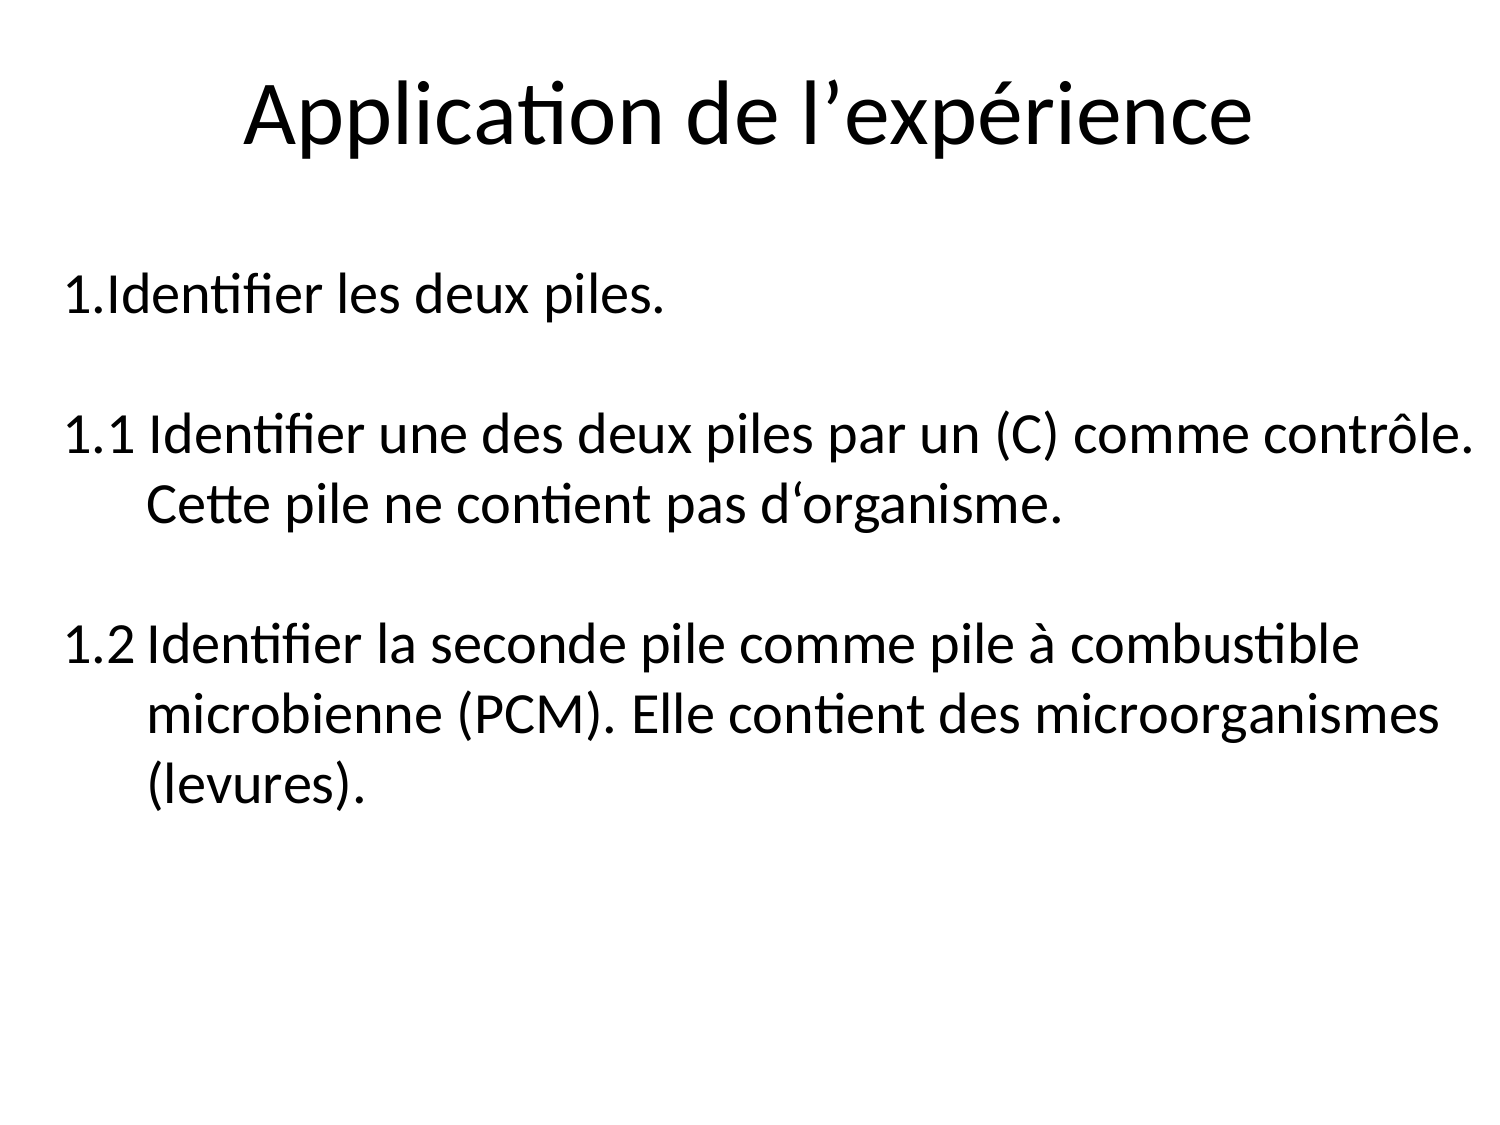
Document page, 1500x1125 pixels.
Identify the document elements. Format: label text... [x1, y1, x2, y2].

text_box Identifier les deux piles. 1.1 Identifier une des deux piles par un (C) comme contrôle. Cette pile ne contient pas d‘organisme. 1.2 Identifier la seconde pile comme pile à combustible microbienne (PCM). Elle contient des microorganismes (levures). [47, 248, 1495, 894]
title Application de l’expérience [75, 45, 1426, 161]
